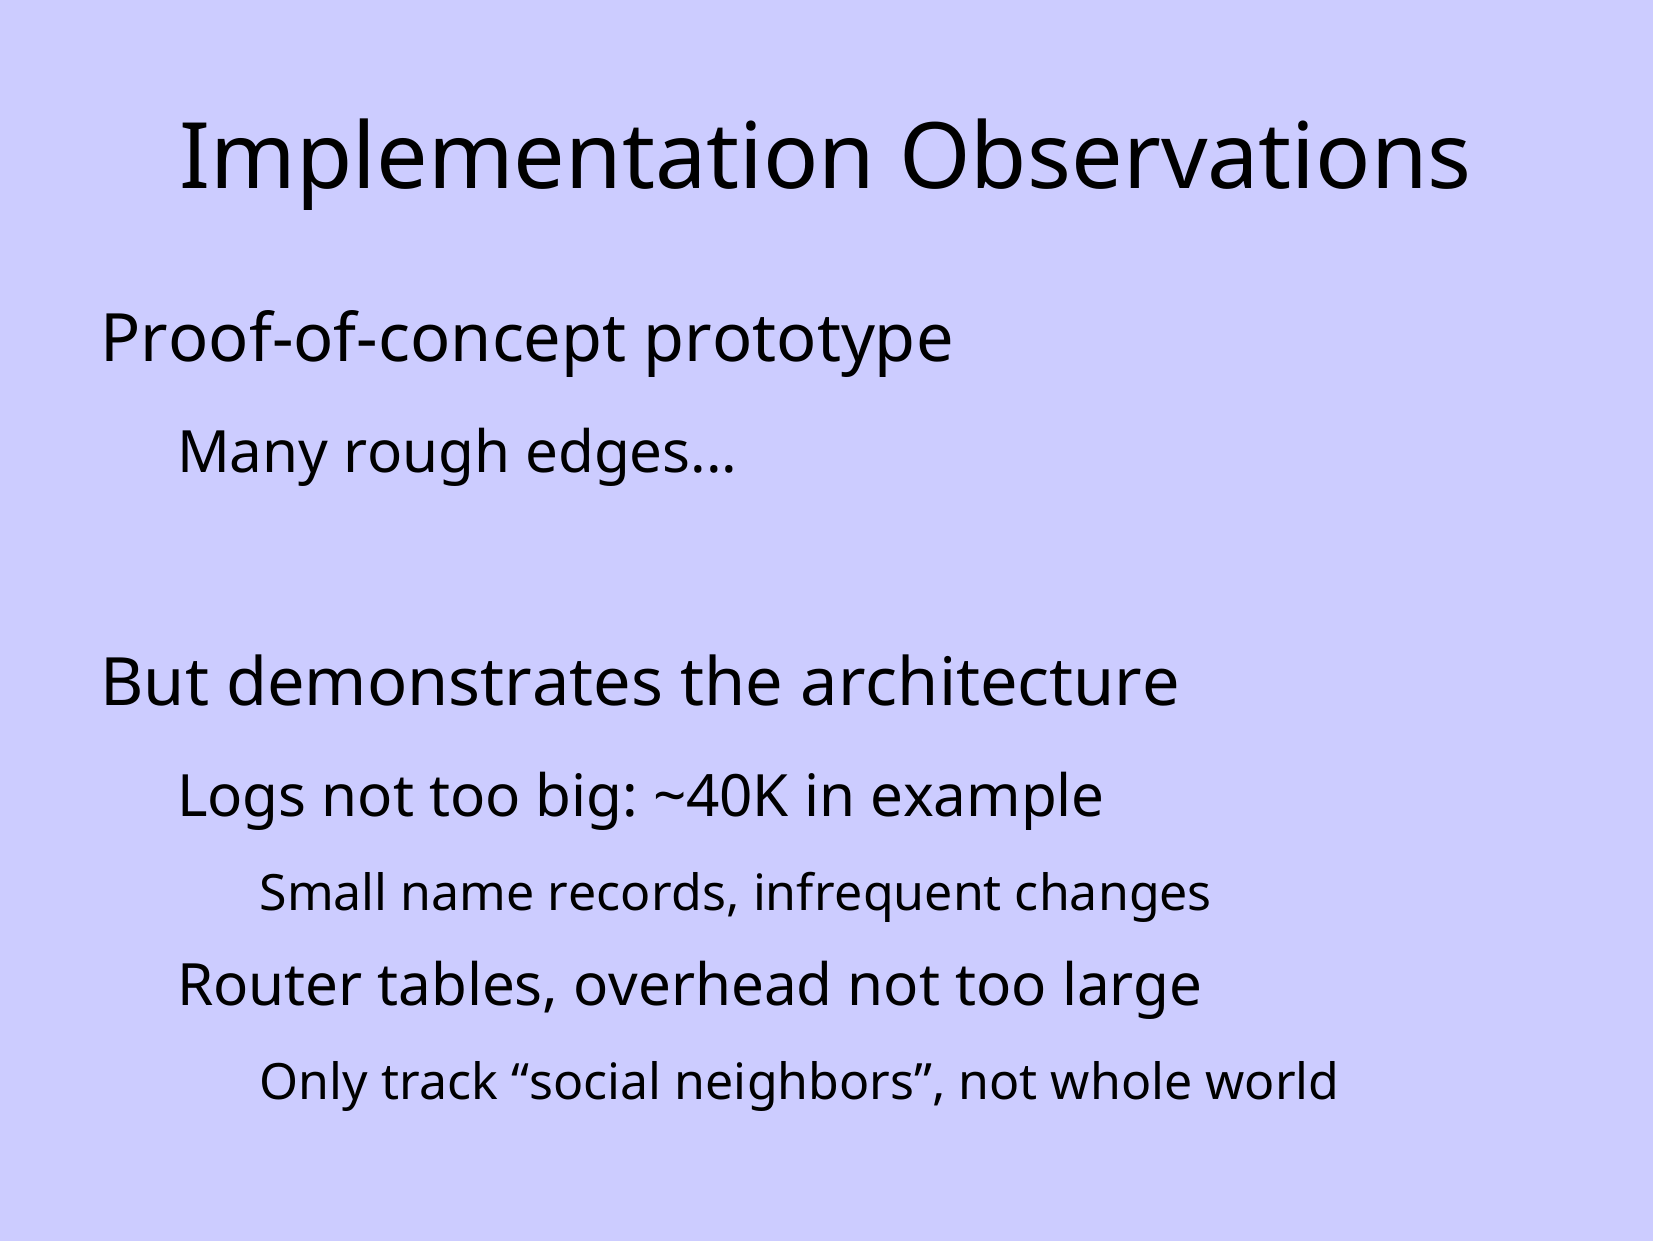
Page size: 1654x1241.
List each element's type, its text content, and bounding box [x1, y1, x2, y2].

title Implementation Observations [82, 49, 1571, 257]
list Proof-of-concept prototype Many rough edges... But demonstrates the architecture Logs not too big: ~40K in example Small name records, infrequent changes Router tables, overhead not too large Only track “social neighbors”, not whole world [82, 290, 1571, 1111]
